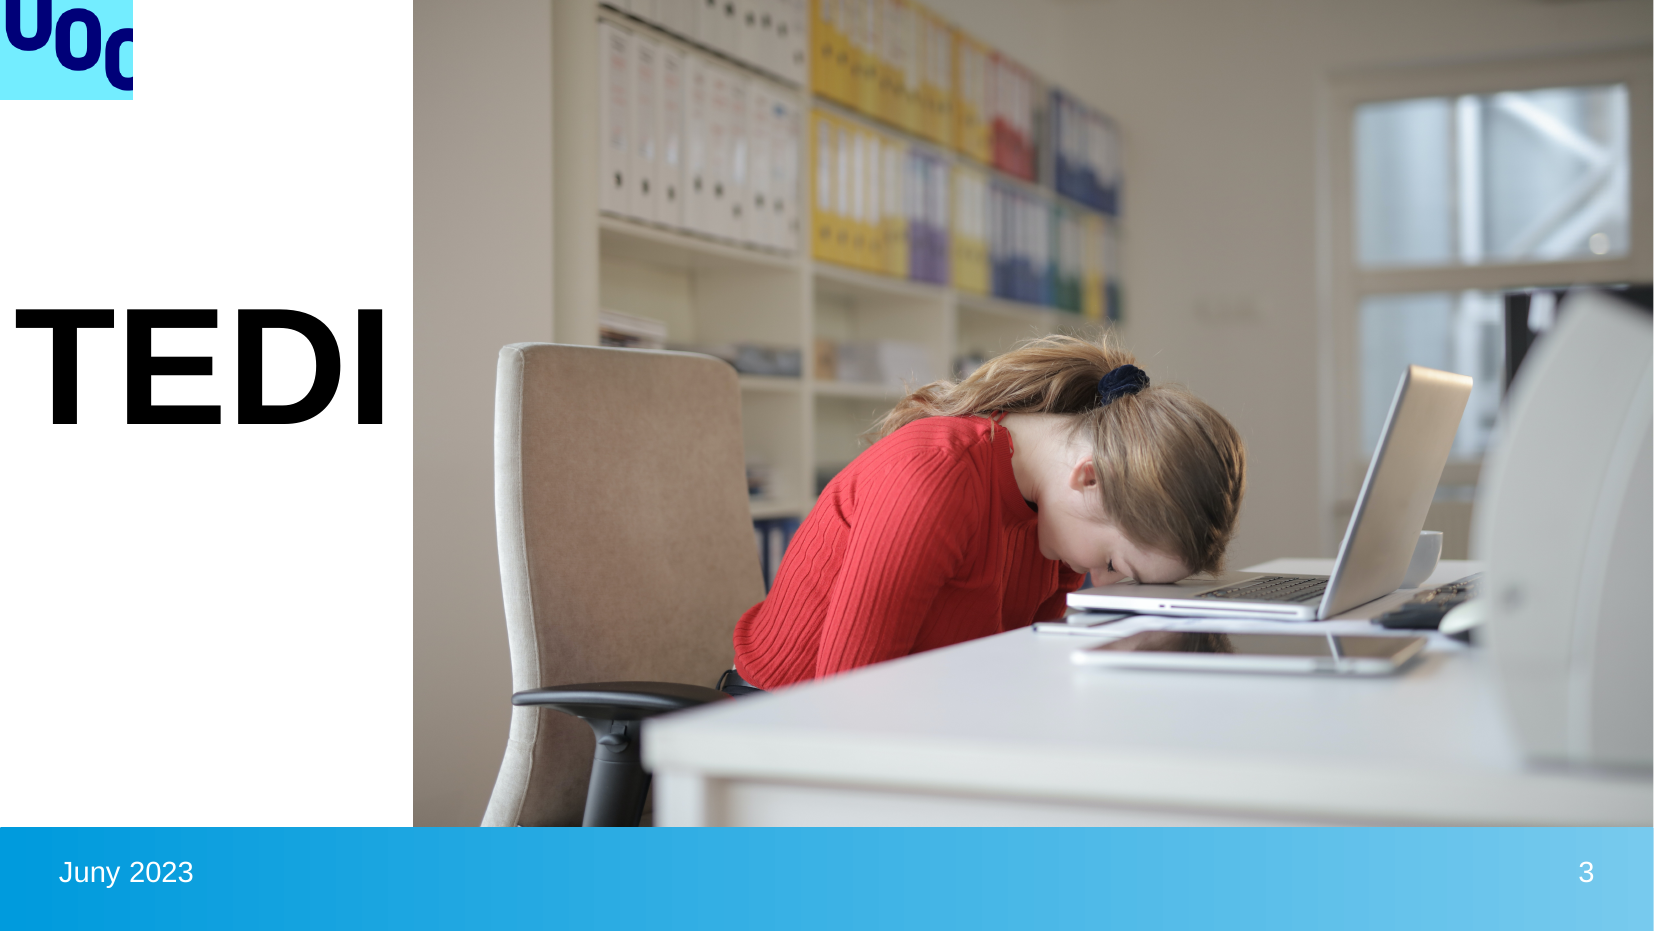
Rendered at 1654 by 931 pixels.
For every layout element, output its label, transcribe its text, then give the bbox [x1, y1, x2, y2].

text_box TEDI [0, 265, 443, 473]
picture [413, 0, 1654, 827]
picture [0, 0, 133, 100]
